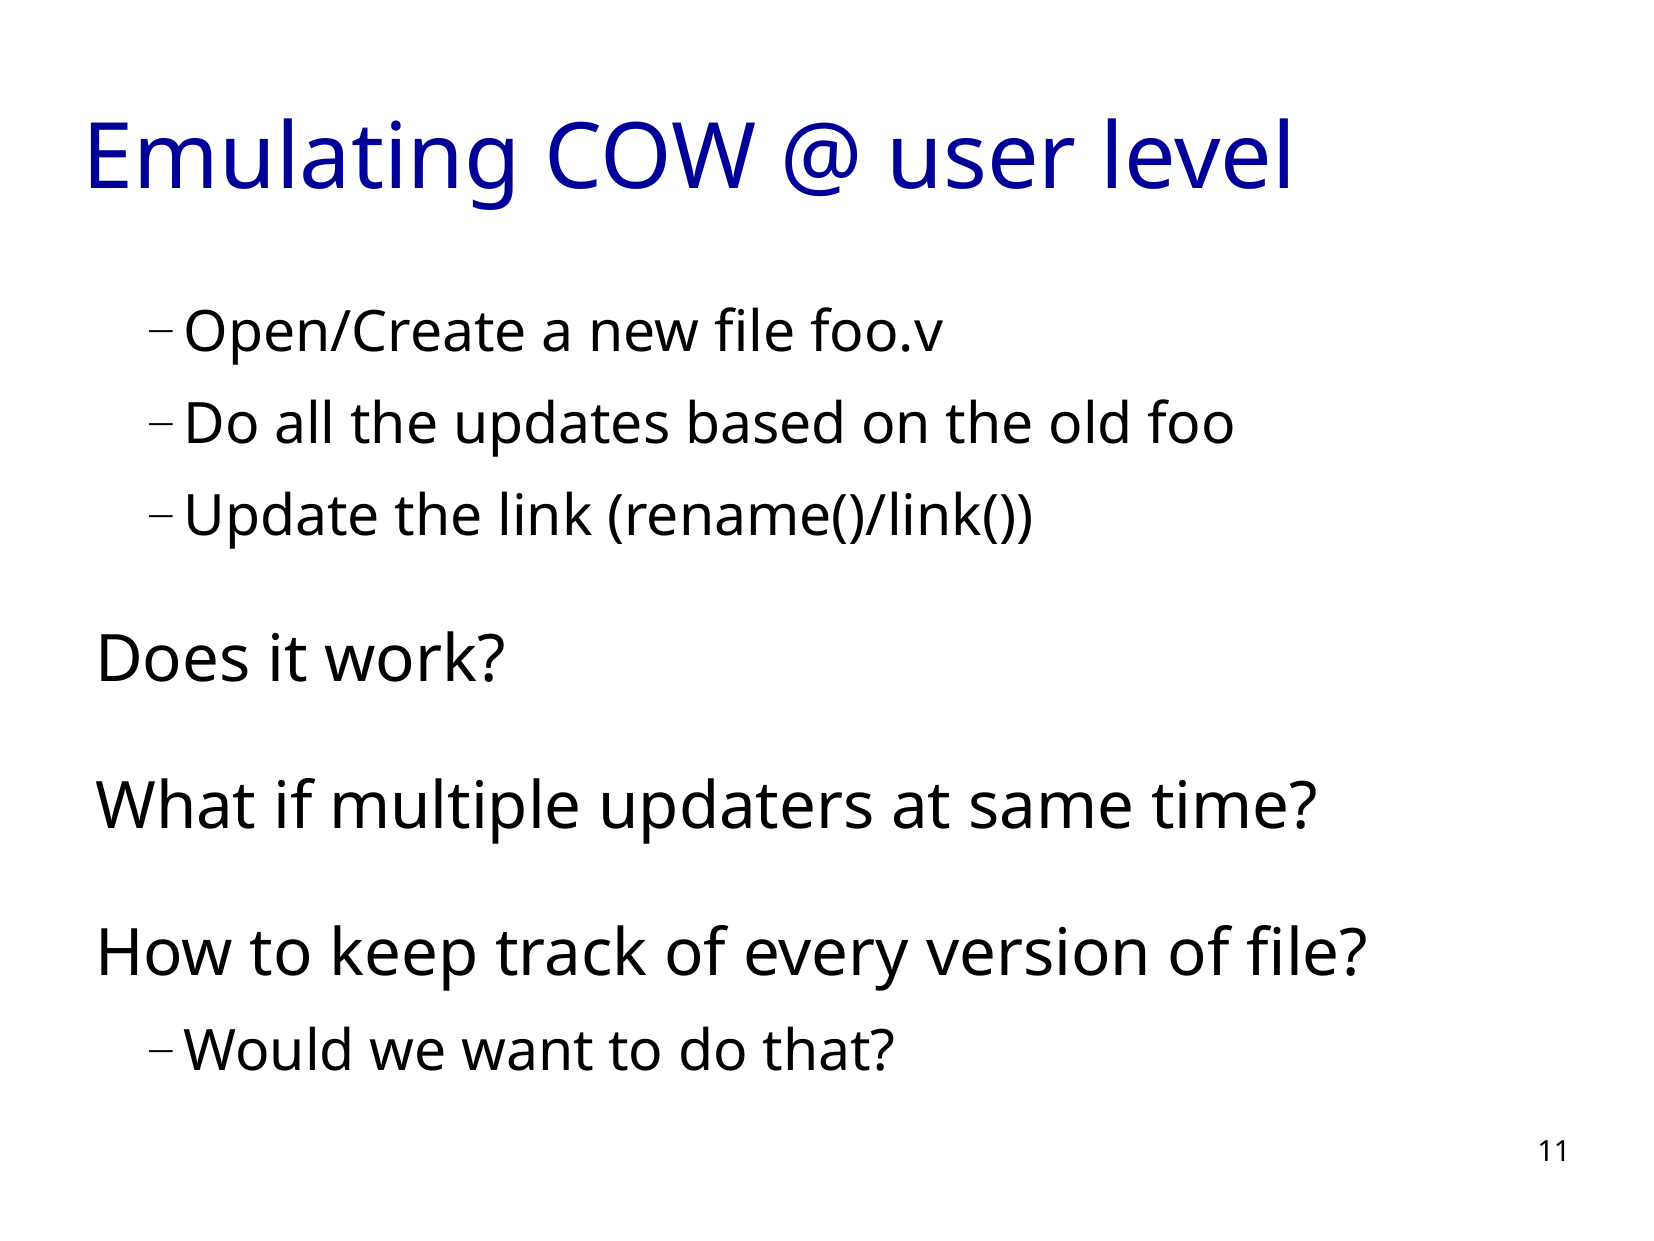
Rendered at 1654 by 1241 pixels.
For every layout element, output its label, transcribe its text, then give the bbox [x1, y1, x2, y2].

title Emulating COW @ user level [82, 49, 1571, 257]
list Open/Create a new file foo.v Do all the updates based on the old foo Update the link (rename()/link()) Does it work? What if multiple updaters at same time? How to keep track of every version of file? Would we want to do that? [60, 290, 1571, 1096]
